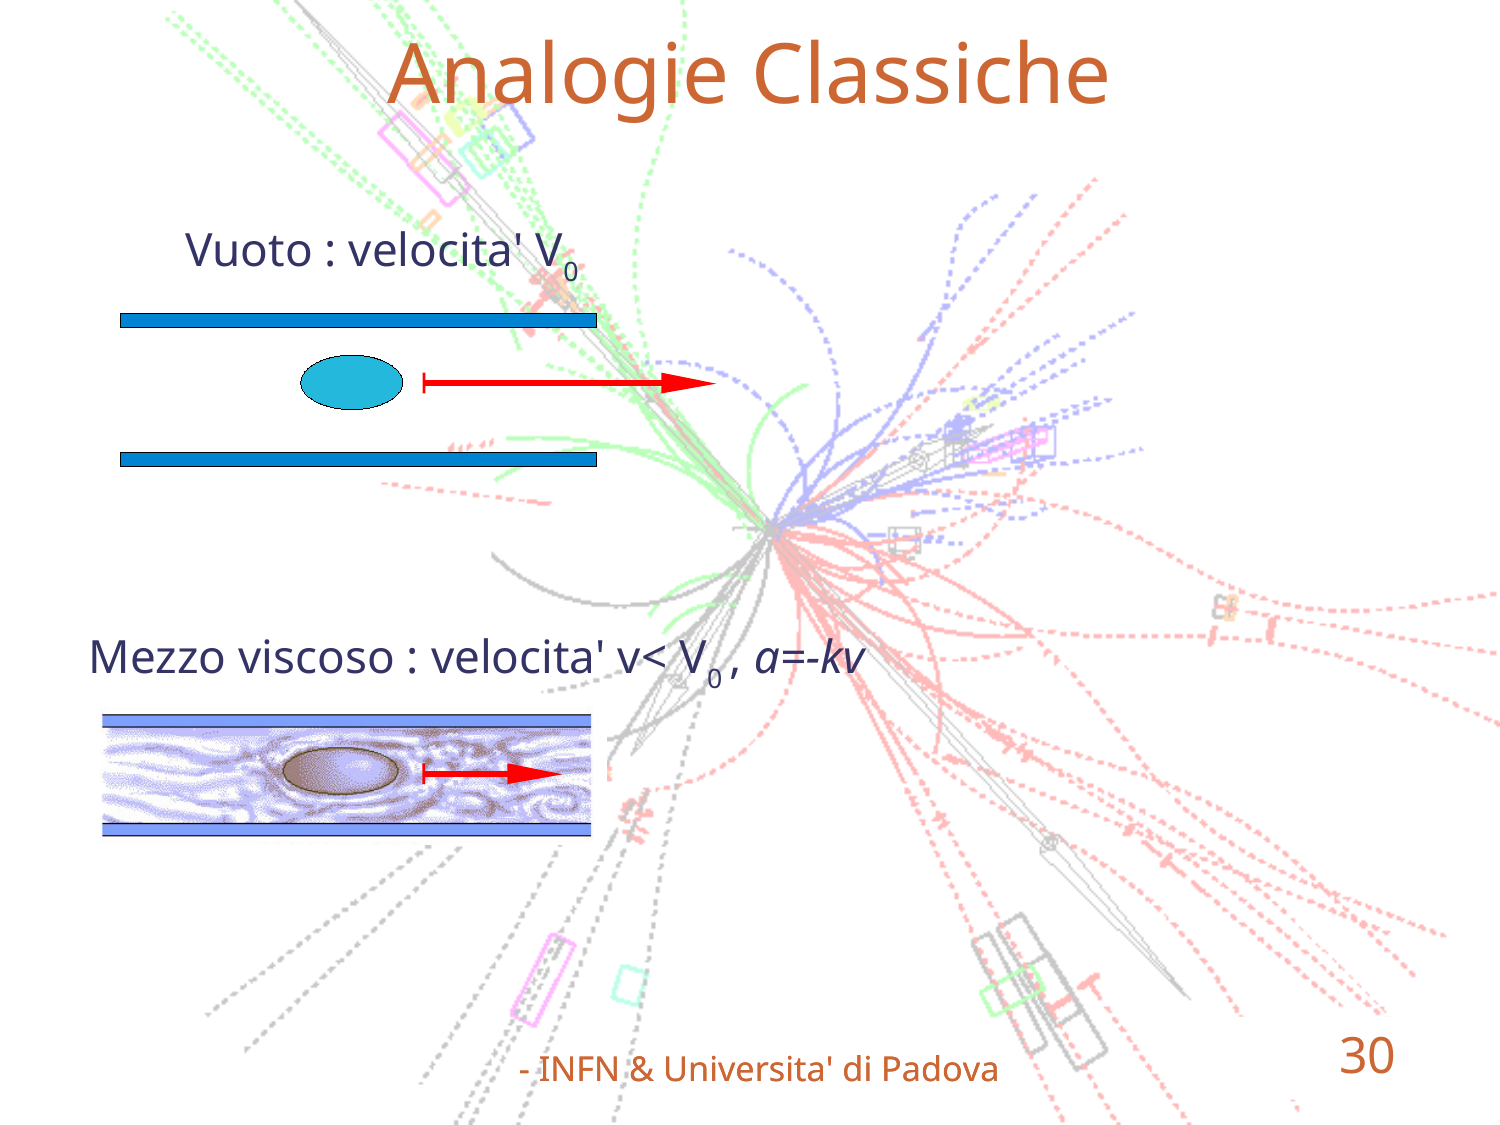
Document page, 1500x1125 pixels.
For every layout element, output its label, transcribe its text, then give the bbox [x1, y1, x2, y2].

text_box [300, 355, 403, 410]
text_box [120, 313, 597, 328]
text_box Mezzo viscoso : velocita' v< V0 , a=-kv [73, 620, 848, 702]
text_box Vuoto : velocita' V0 [170, 212, 575, 294]
picture [0, 0, 1500, 1125]
title Analogie Classiche [37, 7, 1463, 137]
text_box [120, 452, 597, 467]
